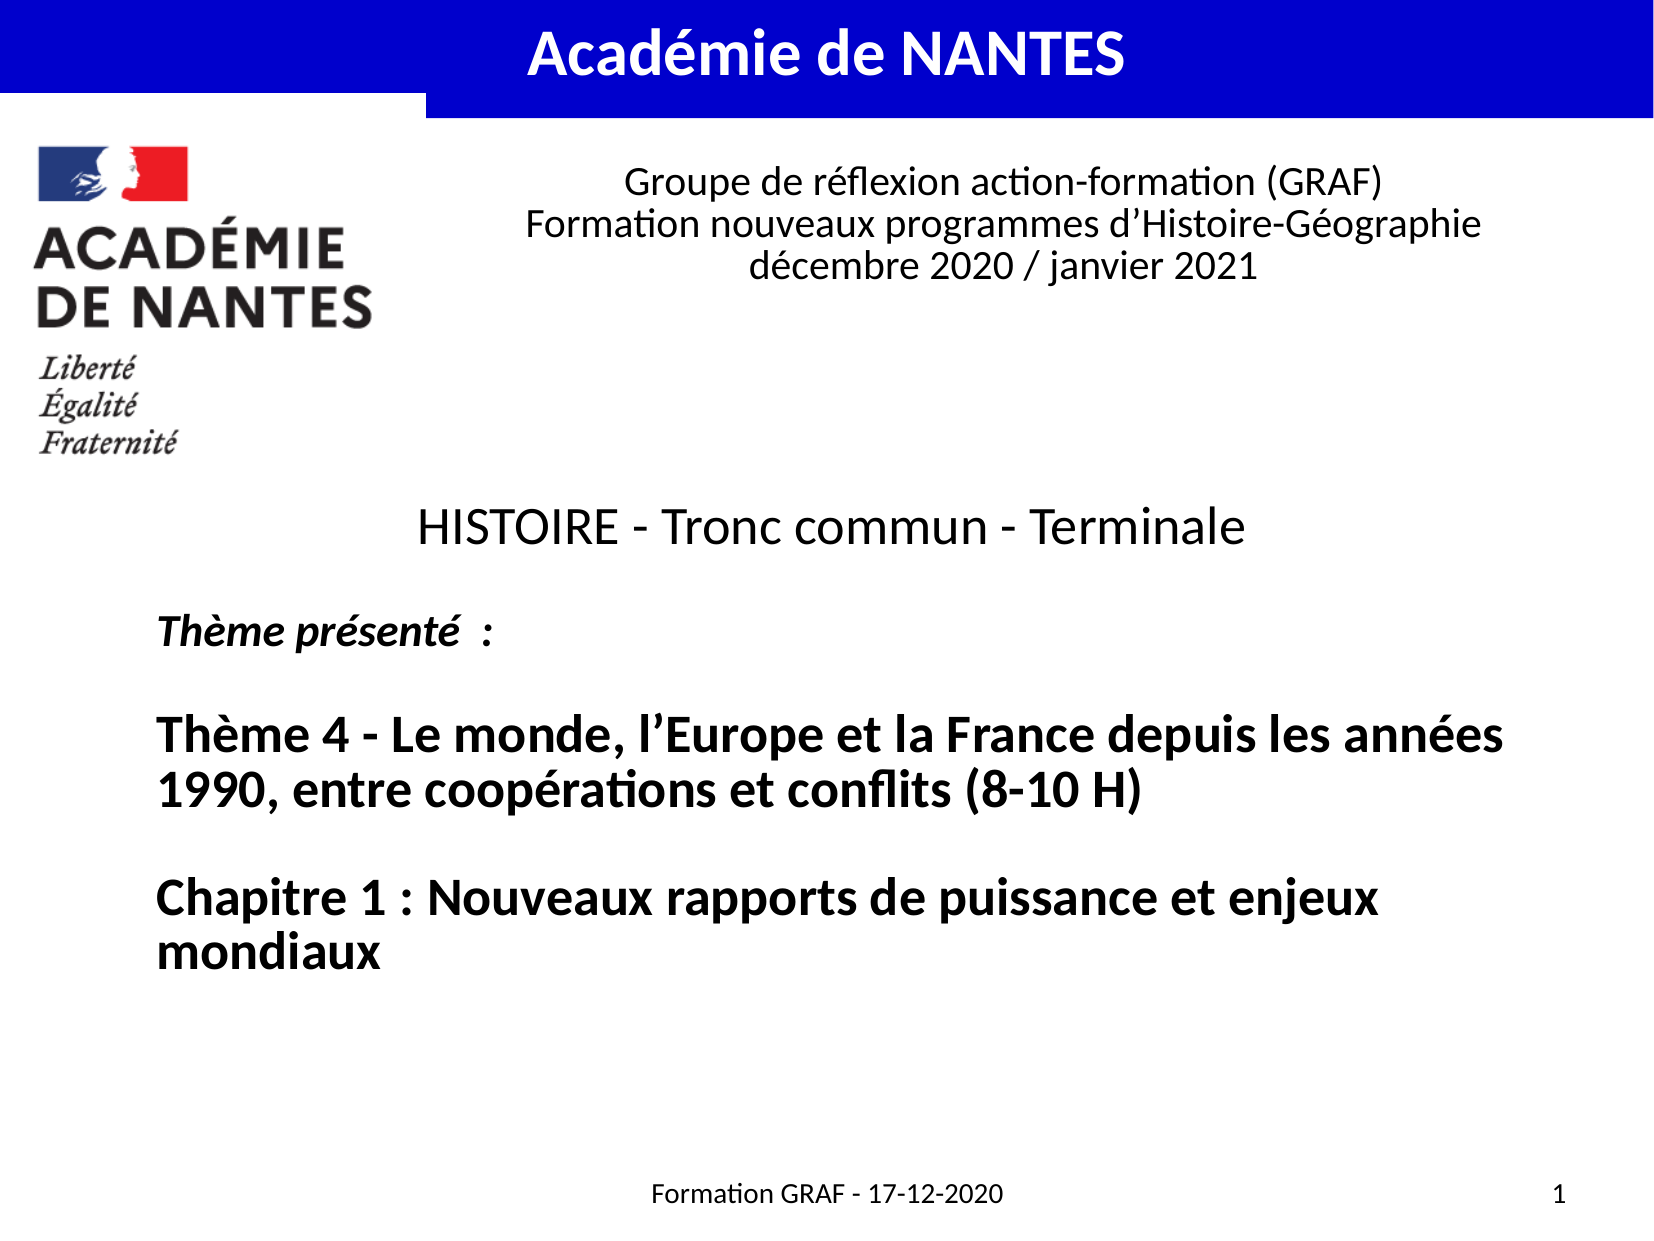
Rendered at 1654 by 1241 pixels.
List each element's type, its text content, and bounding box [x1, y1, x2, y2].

text_box Groupe de réflexion action-formation (GRAF) Formation nouveaux programmes d’Histoire-Géographie décembre 2020 / janvier 2021 [484, 157, 1524, 326]
picture [0, 93, 426, 508]
title Académie de NANTES [0, 0, 1654, 119]
text_box HISTOIRE - Tronc commun - Terminale Thème présenté : Thème 4 - Le monde, l’Europe et la France depuis les années 1990, entre coopérations et conflits (8-10 H) Chapitre 1 : Nouveaux rapports de puissance et enjeux mondiaux [141, 496, 1524, 1163]
